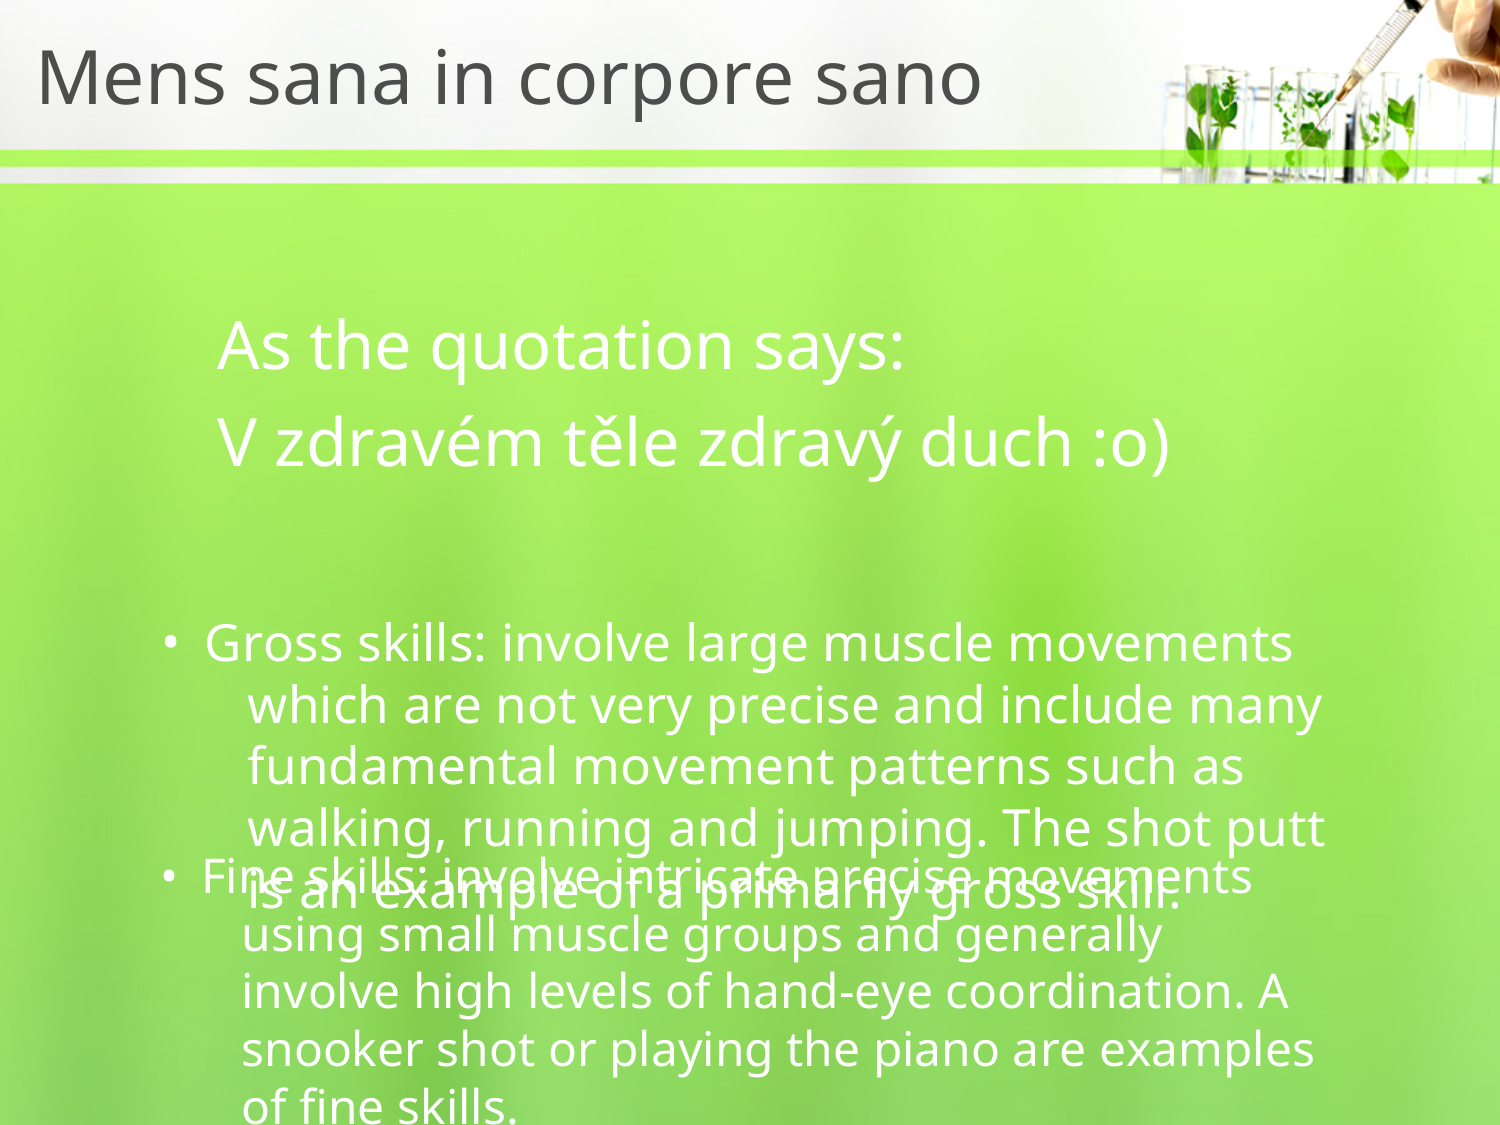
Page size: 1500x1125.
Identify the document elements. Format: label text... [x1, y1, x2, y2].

list Fine skills: involve intricate precise movements using small muscle groups and generally involve high levels of hand-eye coordination. A snooker shot or playing the piano are examples of fine skills. [145, 838, 1346, 1125]
list As the quotation says: V zdravém těle zdravý duch :o) [146, 295, 1347, 602]
title Mens sana in corpore sano [20, 0, 1454, 193]
list Gross skills: involve large muscle movements which are not very precise and include many fundamental movement patterns such as walking, running and jumping. The shot putt is an example of a primarily gross skill. [146, 602, 1347, 972]
